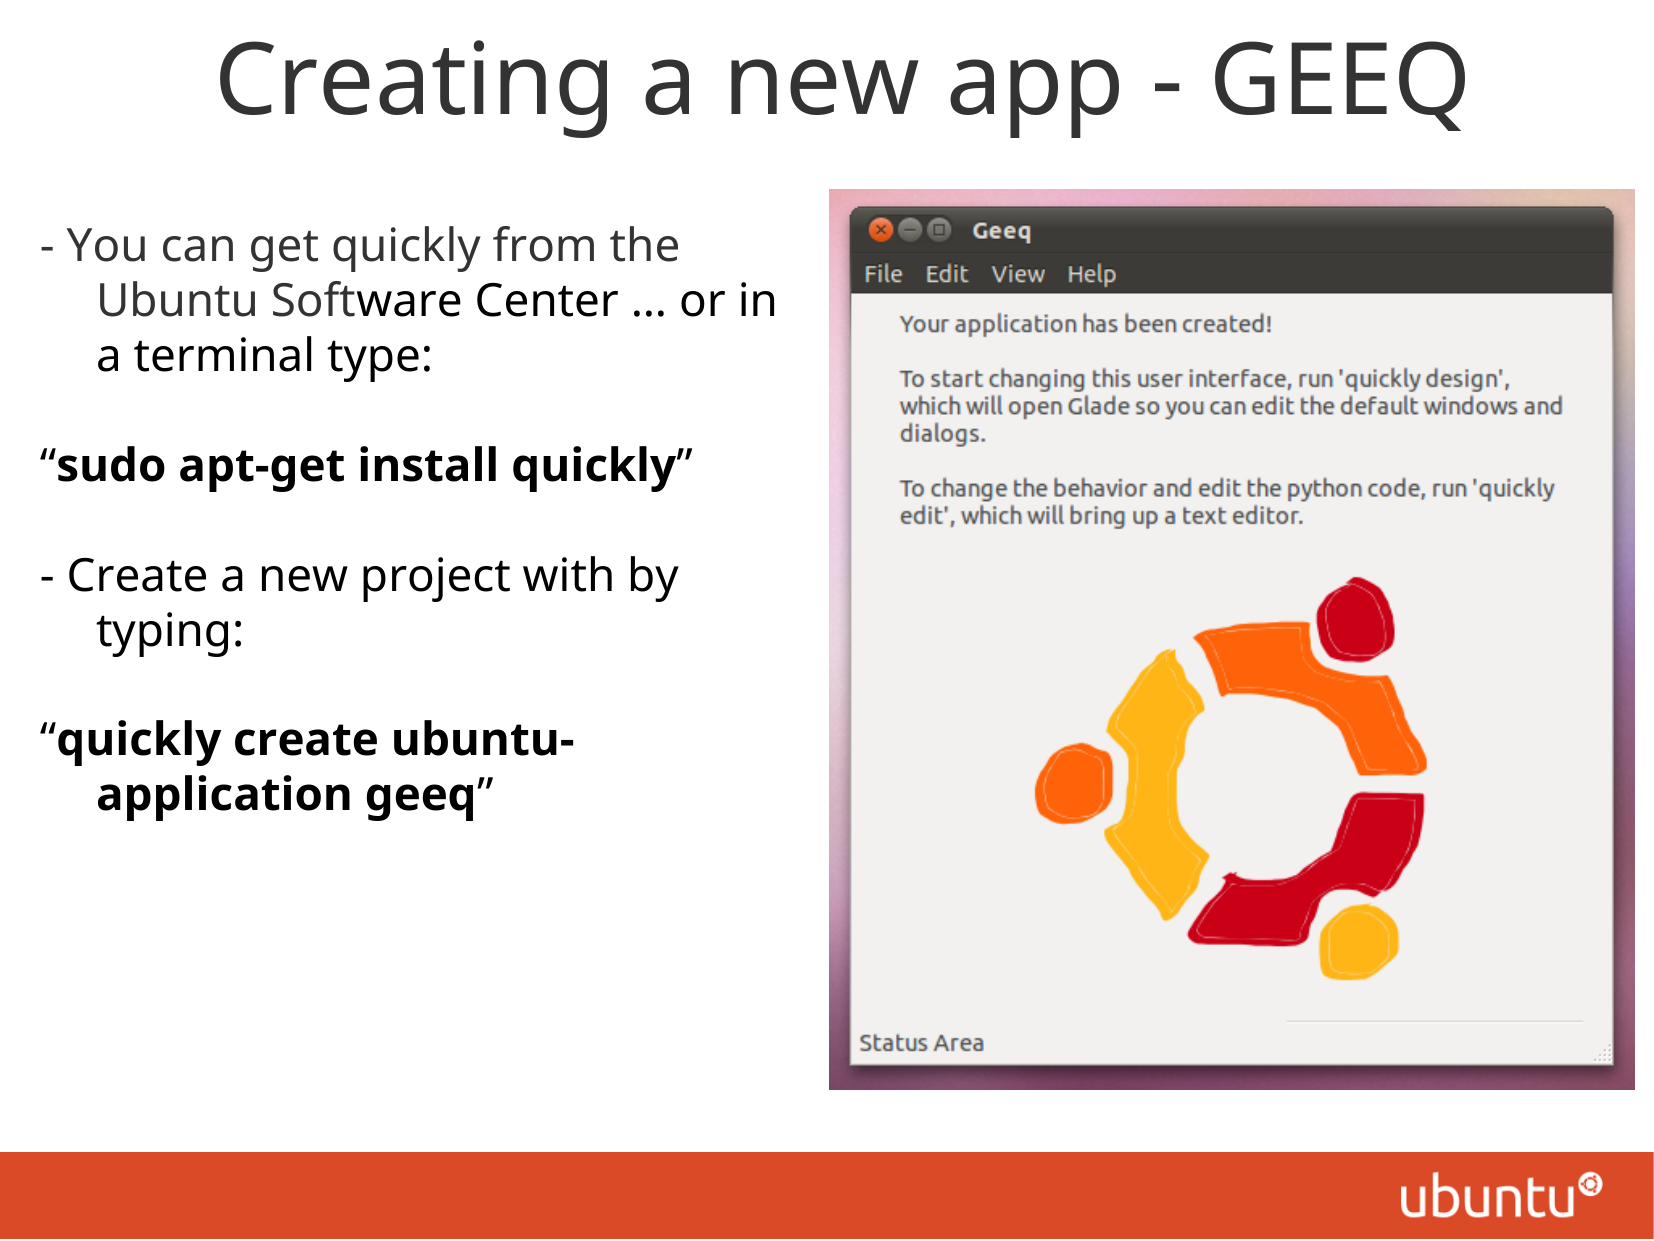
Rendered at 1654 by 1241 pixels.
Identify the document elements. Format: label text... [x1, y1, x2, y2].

picture [0, 1152, 1654, 1239]
title Creating a new app - GEEQ [73, 11, 1613, 154]
list - You can get quickly from the Ubuntu Software Center … or in a terminal type: “sudo apt-get install quickly” - Create a new project with by typing: “quickly create ubuntu-application geeq” [31, 207, 820, 1080]
picture [829, 189, 1635, 1090]
